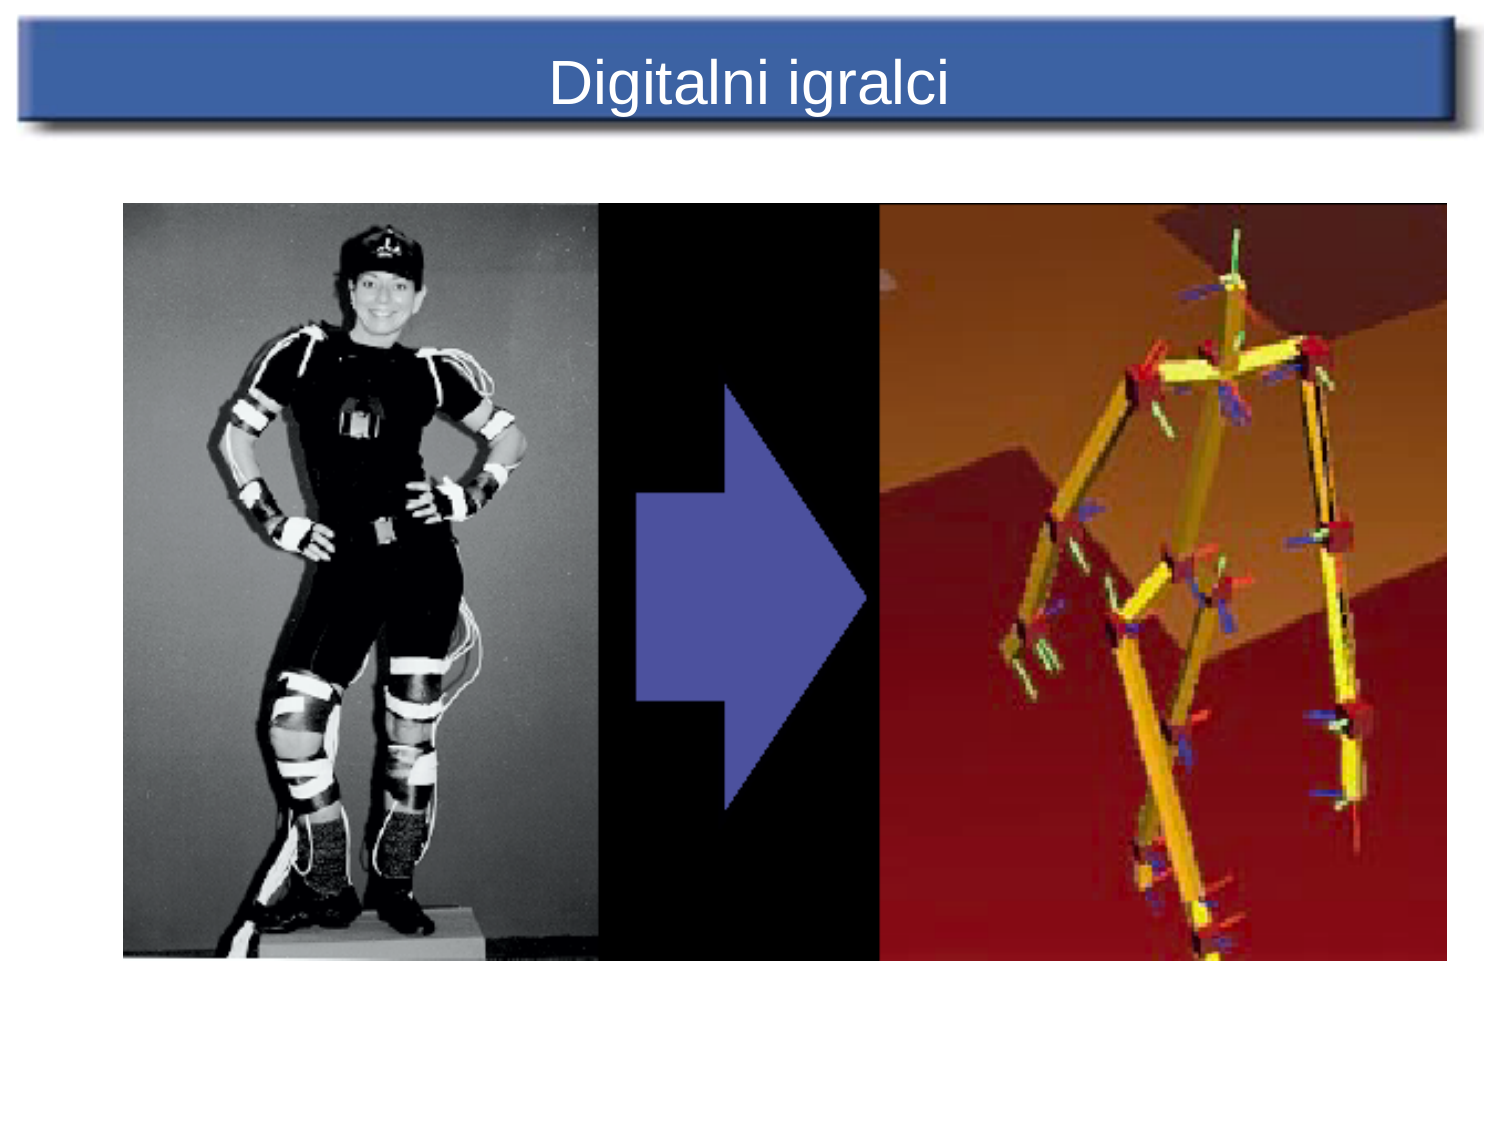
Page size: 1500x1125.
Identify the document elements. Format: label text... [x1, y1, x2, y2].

picture [16, 13, 1484, 141]
picture [123, 203, 1447, 961]
title Digitalni igralci [75, 34, 1426, 125]
